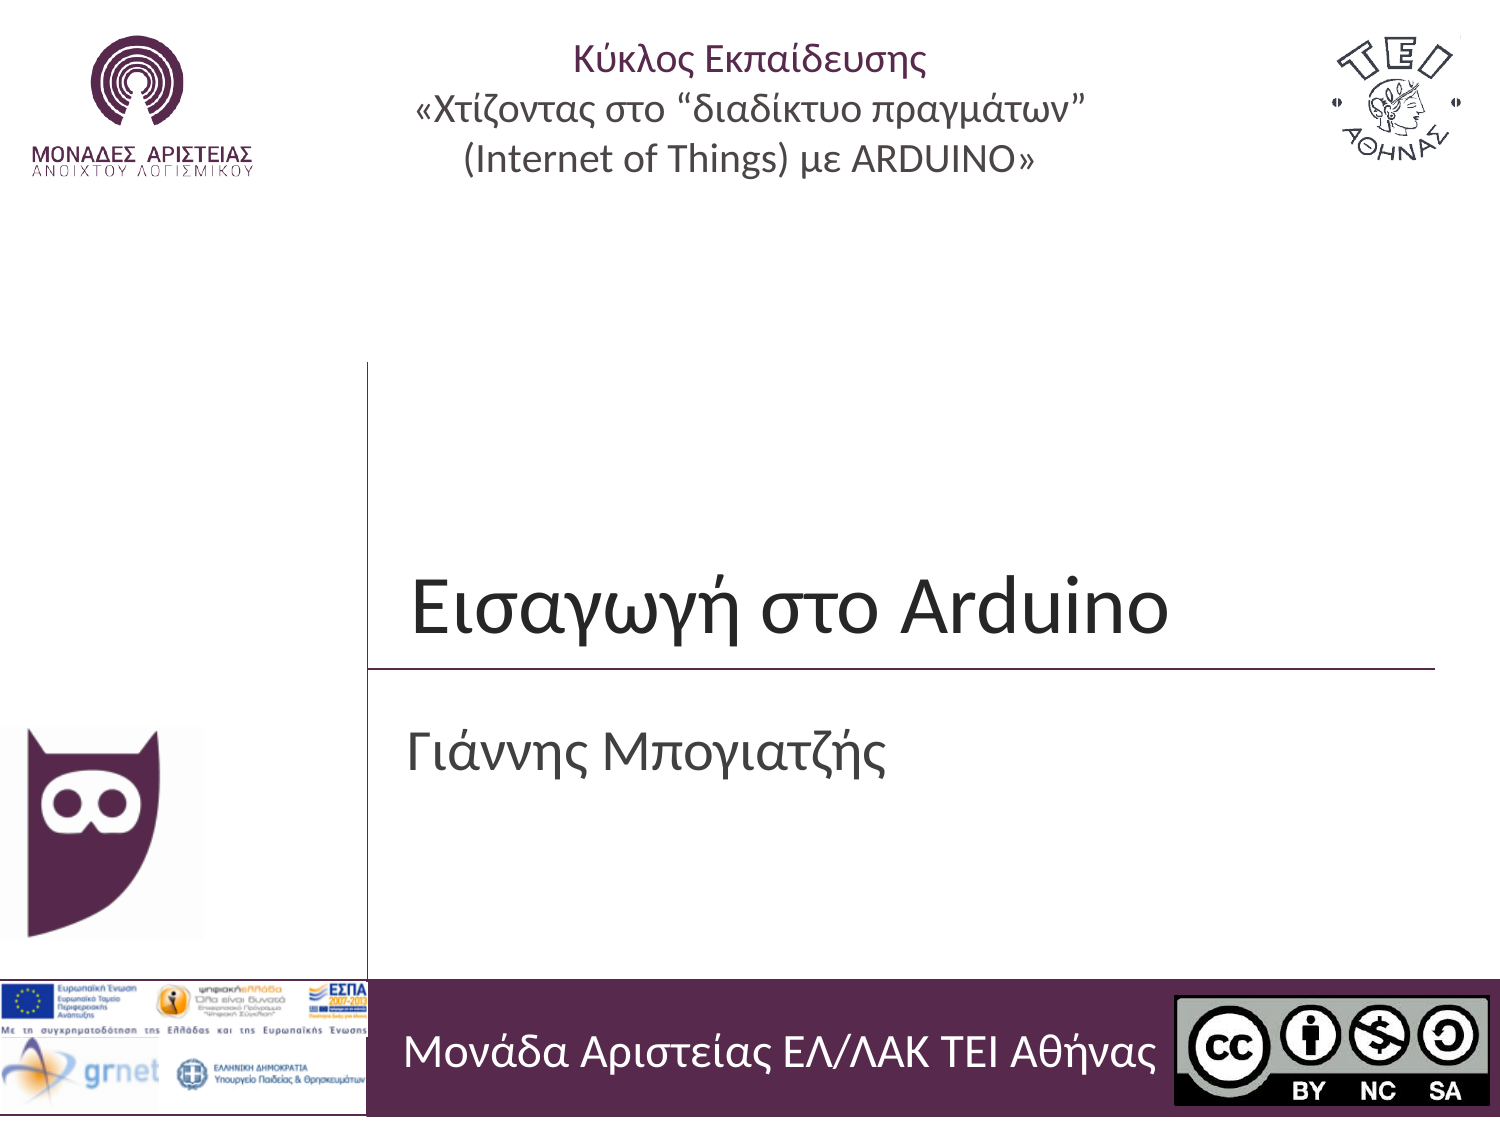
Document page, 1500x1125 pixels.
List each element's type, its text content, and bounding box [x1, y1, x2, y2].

picture [1174, 995, 1490, 1106]
subtitle Μονάδα Αριστείας ΕΛ/ΛΑΚ ΤΕΙ Αθήνας [387, 992, 1488, 1105]
text_box Γιάννης Μπογιατζής [392, 704, 1455, 963]
picture [0, 982, 368, 1113]
picture [1331, 35, 1461, 167]
picture [31, 36, 253, 177]
picture [0, 727, 204, 939]
text_box Κύκλος Εκπαίδευσης «Χτίζοντας στο “διαδίκτυο πραγμάτων” (Internet of Things) με ARDUINO» [280, 22, 1220, 190]
picture [175, 1057, 366, 1092]
title Εισαγωγή στο Arduino [395, 357, 1459, 658]
